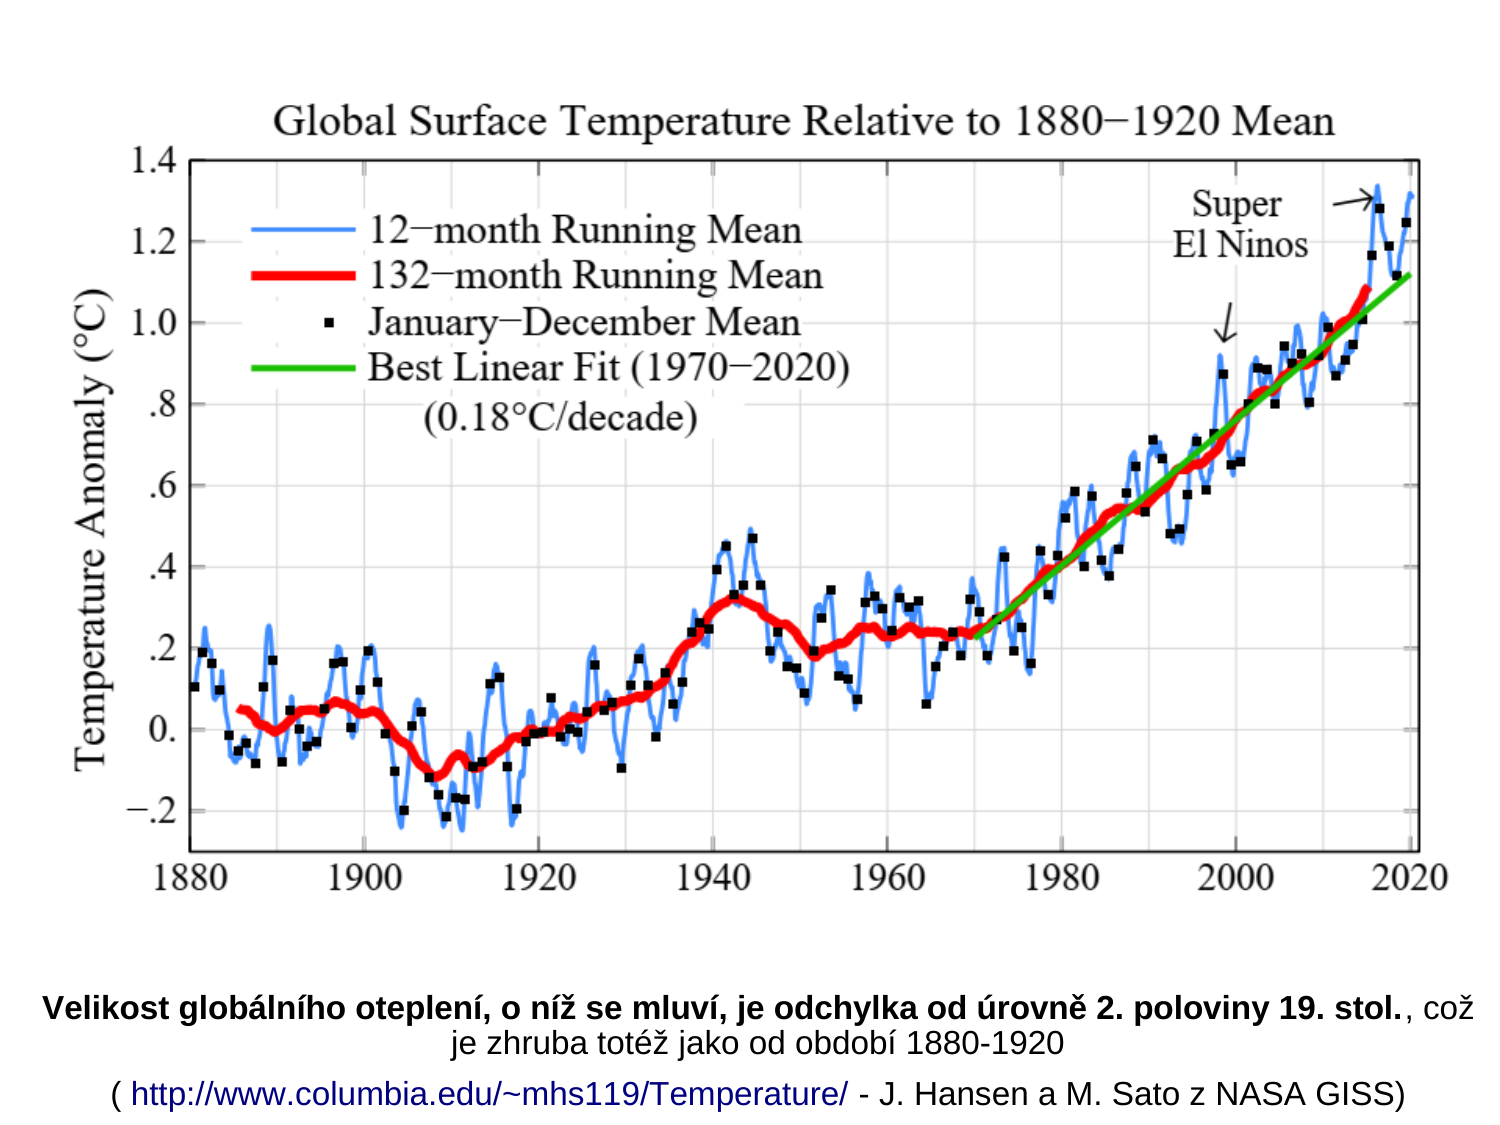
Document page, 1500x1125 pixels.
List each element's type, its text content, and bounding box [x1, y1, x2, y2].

picture [37, 79, 1466, 907]
subtitle Velikost globálního oteplení, o níž se mluví, je odchylka od úrovně 2. poloviny 19. stol., což je zhruba totéž jako od období 1880-1920 ( http://www.columbia.edu/~mhs119/Temperature/ - J. Hansen a M. Sato z NASA GISS) [31, 943, 1486, 1125]
